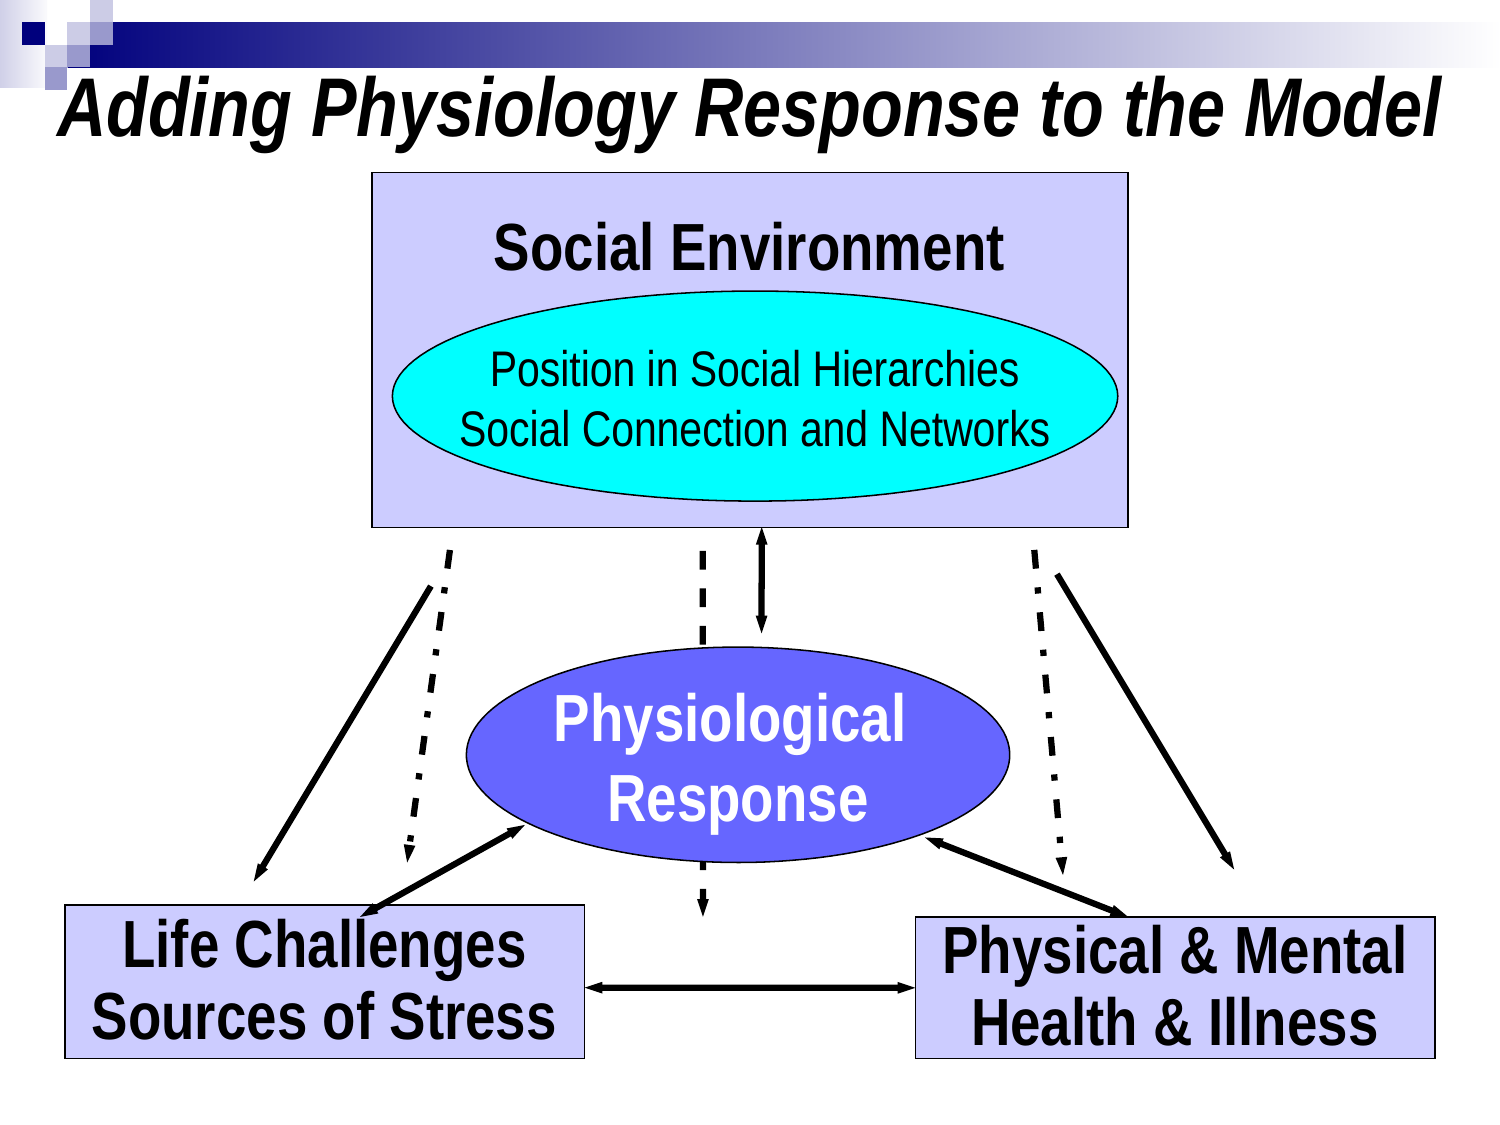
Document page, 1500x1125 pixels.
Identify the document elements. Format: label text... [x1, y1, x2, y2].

text_box Life Challenges Sources of Stress [65, 905, 585, 1059]
text_box Social Environment [430, 196, 1070, 291]
title Adding Physiology Response to the Model [41, 31, 1459, 177]
text_box Physical & Mental Health & Illness [915, 917, 1435, 1059]
text_box Physiological Response [466, 647, 1010, 863]
text_box [372, 177, 1128, 528]
text_box Position in Social Hierarchies Social Connection and Networks [392, 291, 1118, 502]
